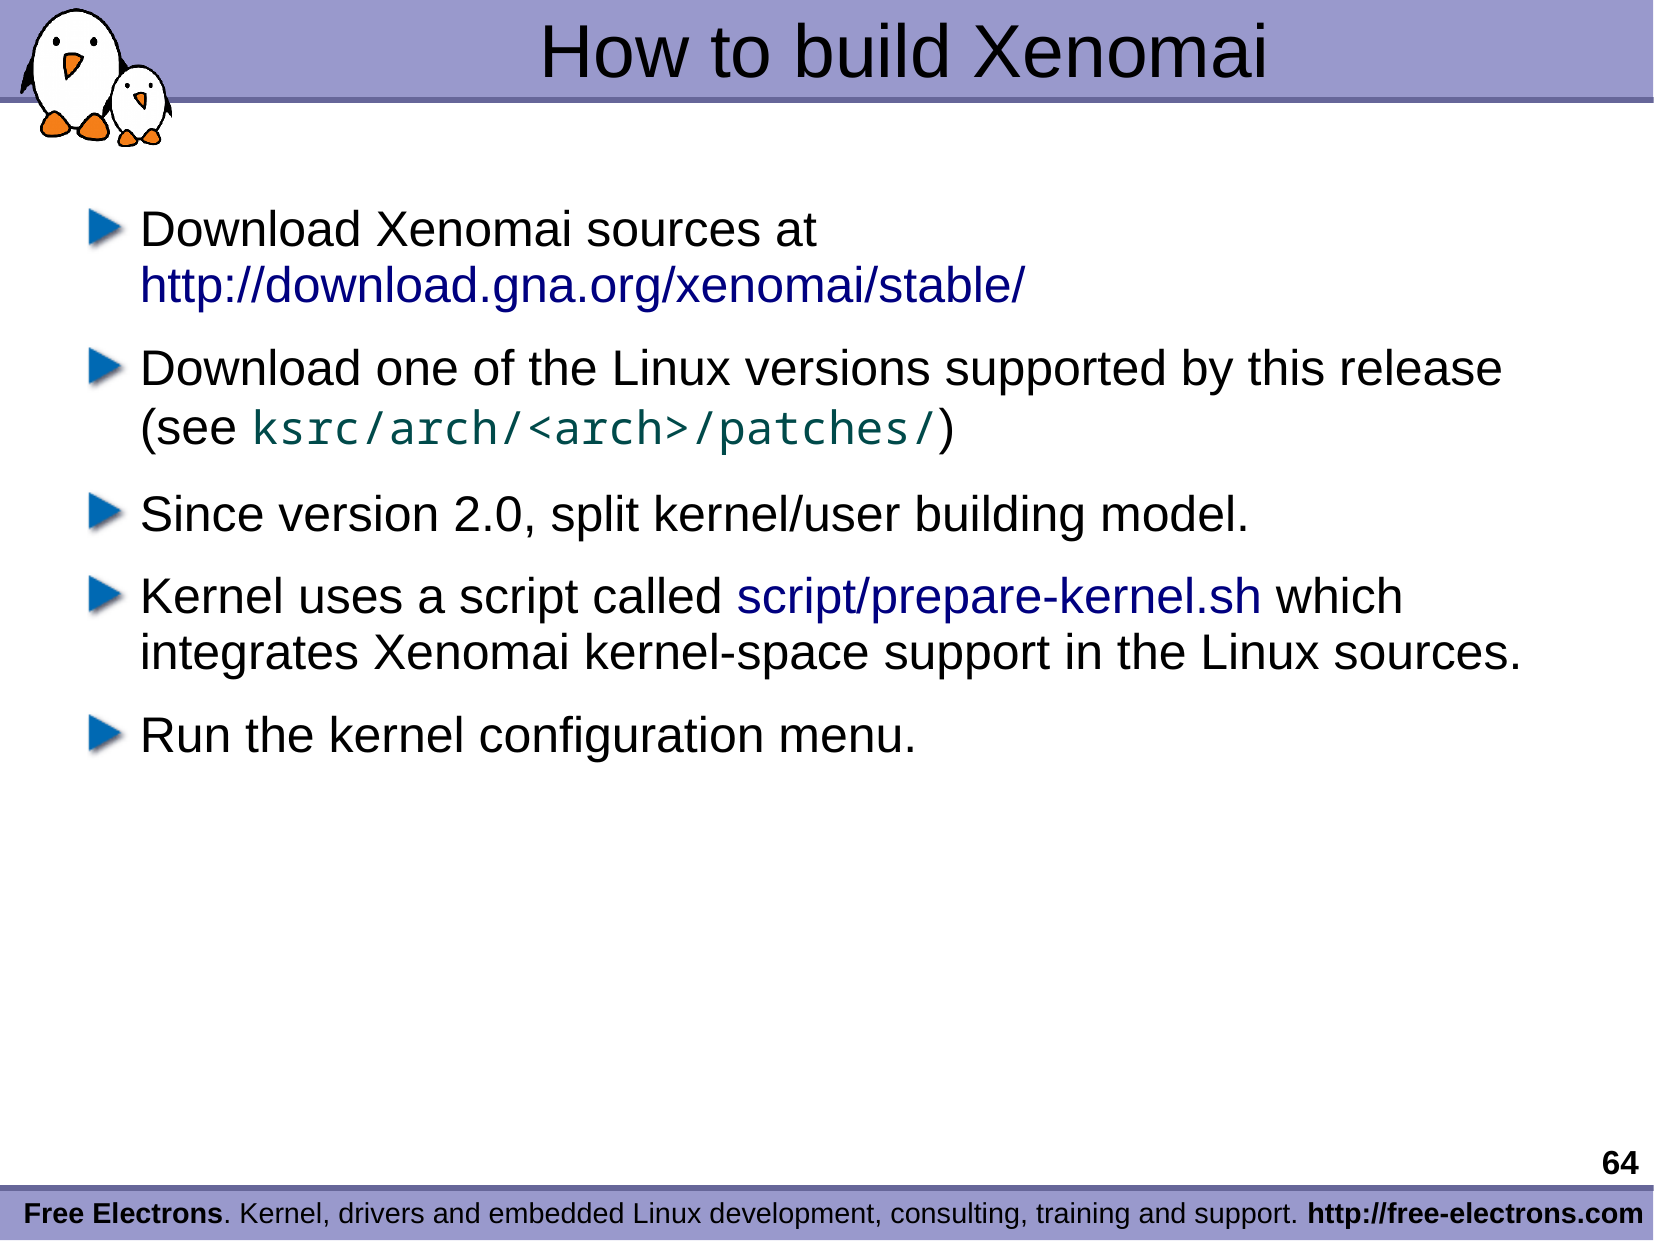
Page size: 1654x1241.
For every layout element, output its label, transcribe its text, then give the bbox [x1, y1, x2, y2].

picture [20, 8, 172, 147]
title How to build Xenomai [178, 4, 1631, 98]
list Download Xenomai sources at http://download.gna.org/xenomai/stable/ Download one of the Linux versions supported by this release (see ksrc/arch/<arch>/patches/) Since version 2.0, split kernel/user building model. Kernel uses a script called script/prepare-kernel.sh which integrates Xenomai kernel-space support in the Linux sources. Run the kernel configuration menu. [68, 201, 1592, 1118]
